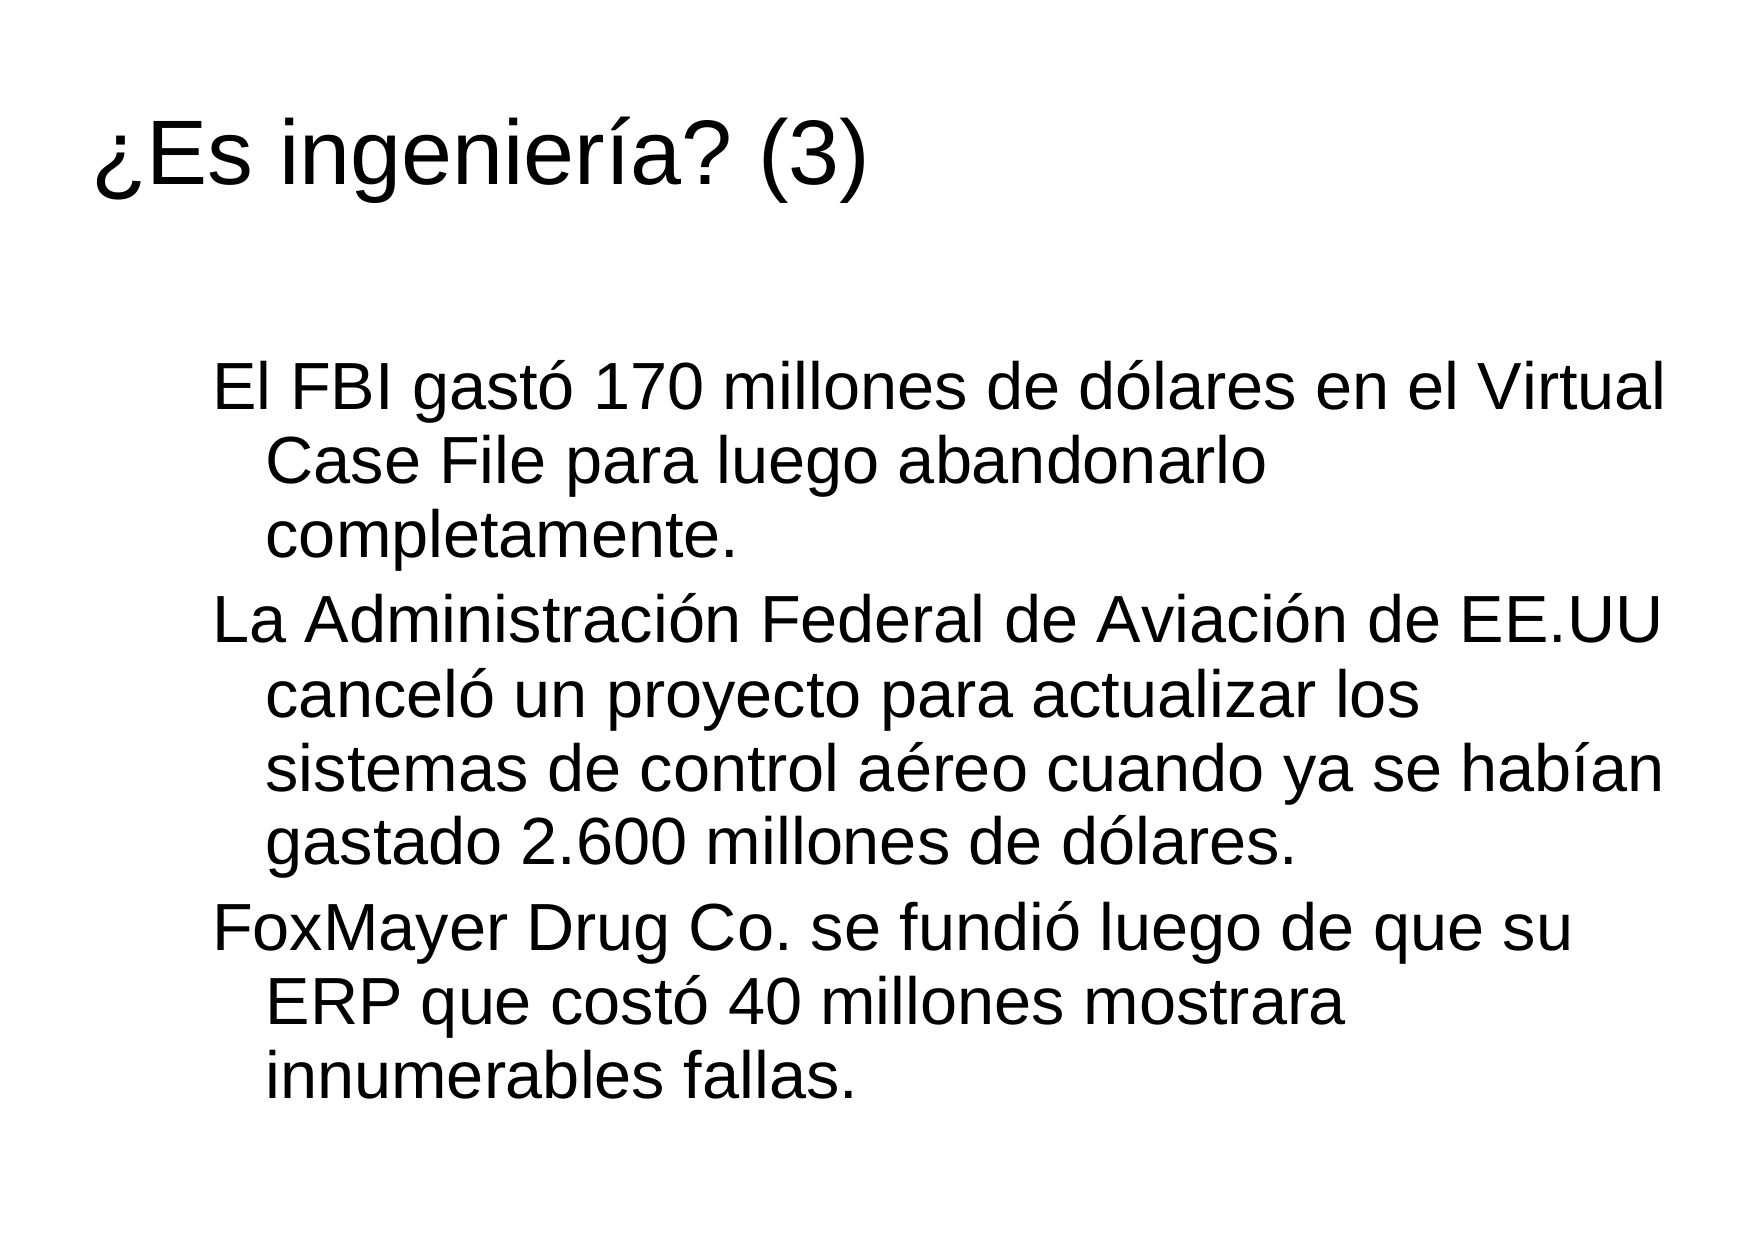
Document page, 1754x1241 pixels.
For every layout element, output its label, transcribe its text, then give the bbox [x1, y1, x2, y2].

list El FBI gastó 170 millones de dólares en el Virtual Case File para luego abandonarlo completamente. La Administración Federal de Aviación de EE.UU canceló un proyecto para actualizar los sistemas de control aéreo cuando ya se habían gastado 2.600 millones de dólares. FoxMayer Drug Co. se fundió luego de que su ERP que costó 40 millones mostrara innumerables fallas. [191, 342, 1690, 1139]
title ¿Es ingeniería? (3) [87, 49, 1667, 257]
